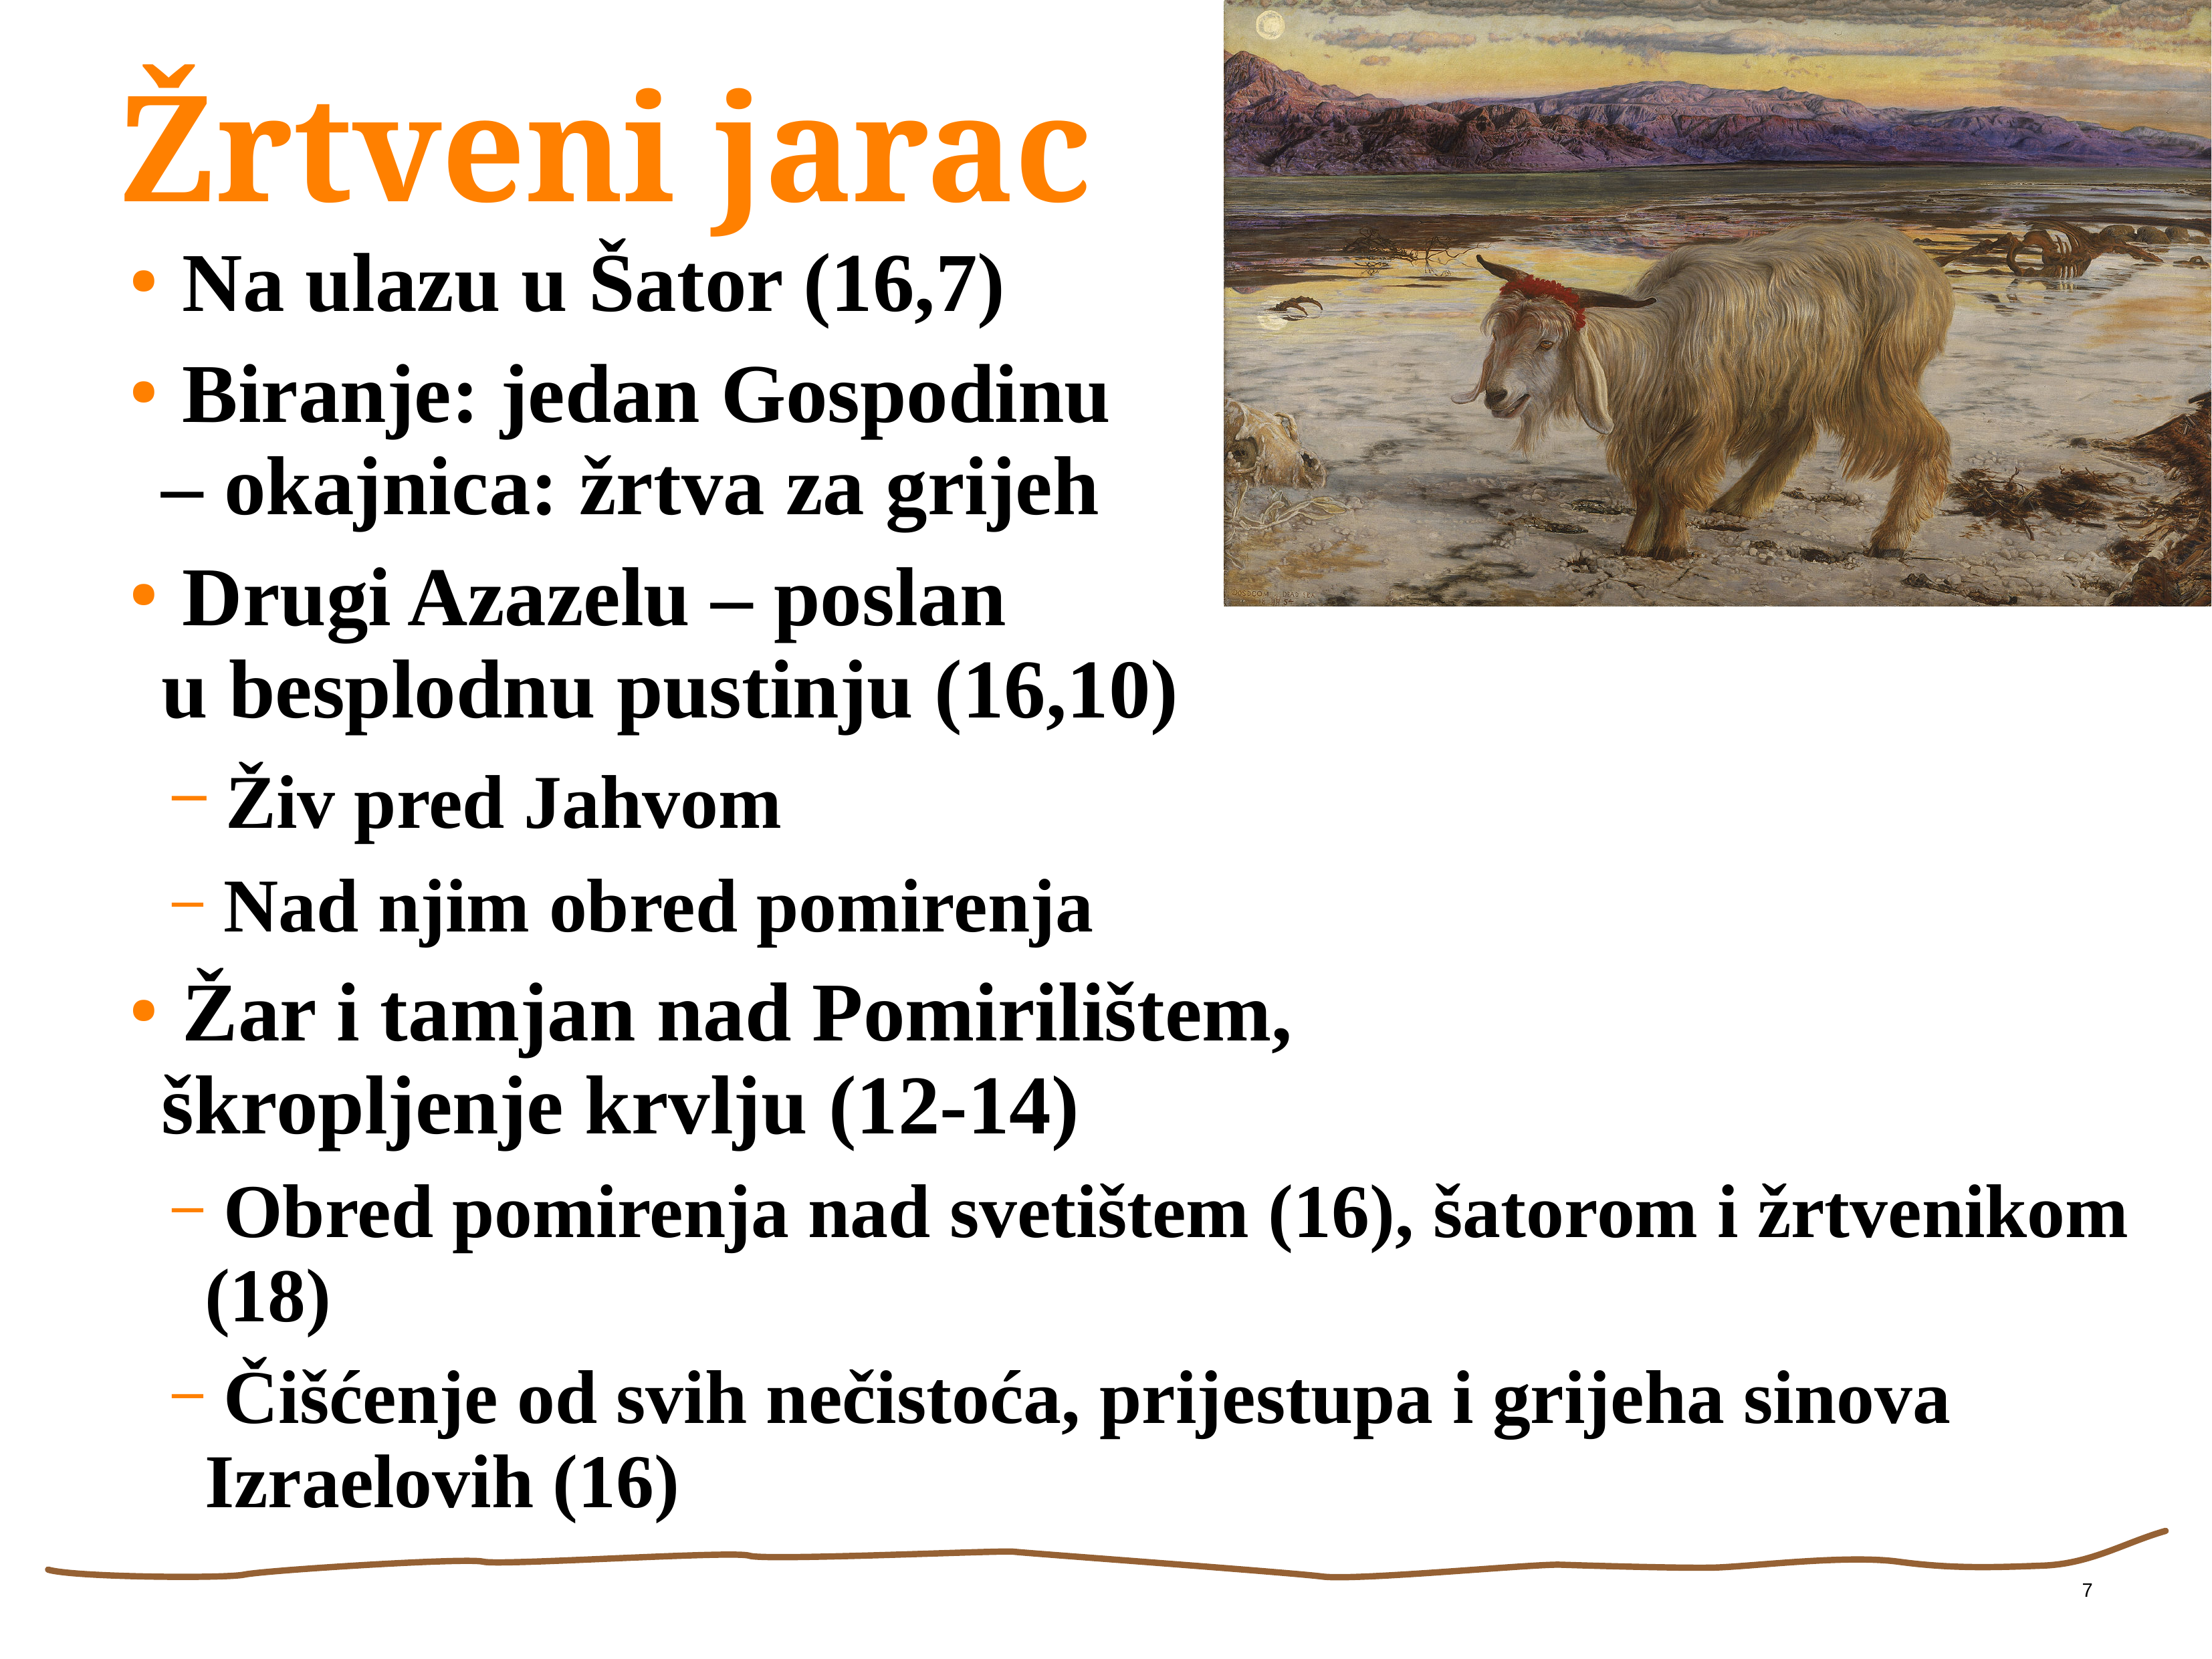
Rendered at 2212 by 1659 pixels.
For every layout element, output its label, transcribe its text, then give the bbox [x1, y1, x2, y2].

title Žrtveni jarac [118, 52, 1224, 237]
list Na ulazu u Šator (16,7) Biranje: jedan Gospodinu – okajnica: žrtva za grijeh Drugi Azazelu – poslan u besplodnu pustinju (16,10) Živ pred Jahvom Nad njim obred pomirenja Žar i tamjan nad Pomirilištem, škropljenje krvlju (12-14) Obred pomirenja nad svetištem (16), šatorom i žrtvenikom (18) Čišćenje od svih nečistoća, prijestupa i grijeha sinova Izraelovih (16) [118, 237, 2152, 1527]
picture [1224, 0, 2212, 606]
